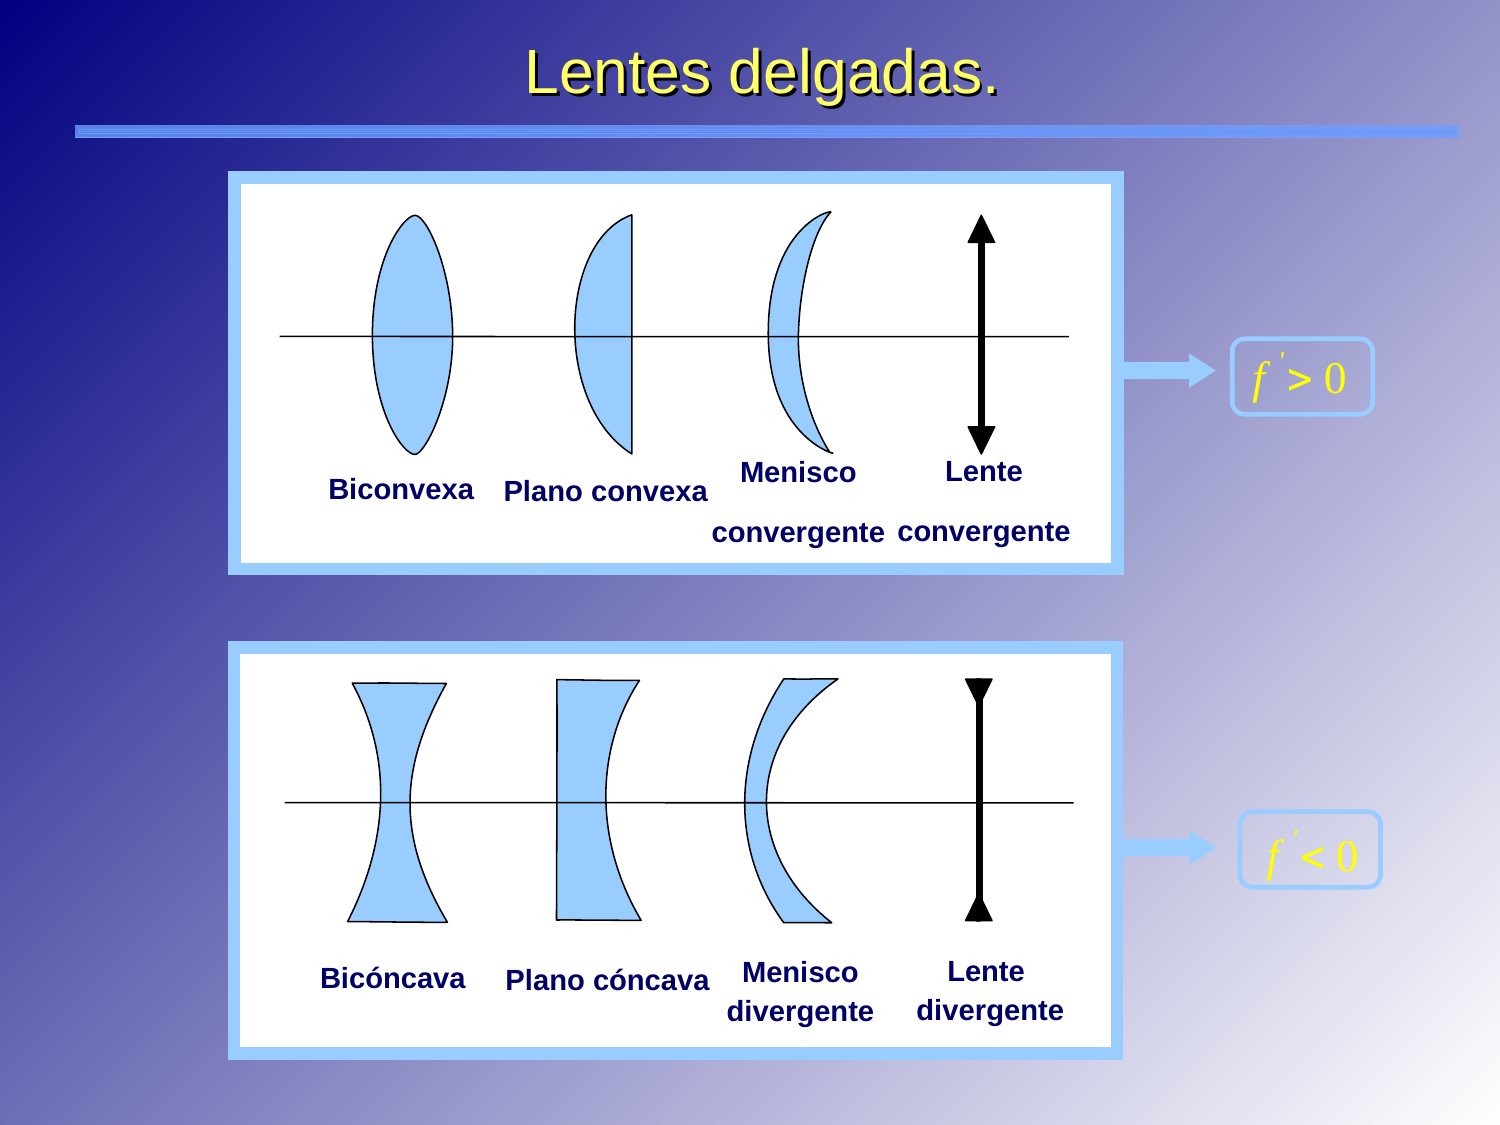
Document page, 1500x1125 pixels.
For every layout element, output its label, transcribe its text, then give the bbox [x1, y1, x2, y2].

text_box Plano convexa [488, 464, 692, 515]
text_box Plano cóncava [490, 953, 725, 1005]
text_box Lente convergente [878, 456, 1090, 554]
chart [1247, 823, 1374, 882]
text_box Lentes delgadas. [50, 23, 1476, 114]
text_box Bicóncava [305, 951, 481, 1003]
text_box [234, 177, 1215, 569]
text_box [75, 125, 1460, 138]
text_box Menisco convergente [692, 458, 904, 555]
text_box Menisco divergente [695, 957, 906, 1034]
text_box [233, 647, 1215, 1054]
text_box Lente divergente [880, 956, 1092, 1033]
text_box Biconvexa [313, 462, 490, 514]
chart [1235, 345, 1363, 403]
